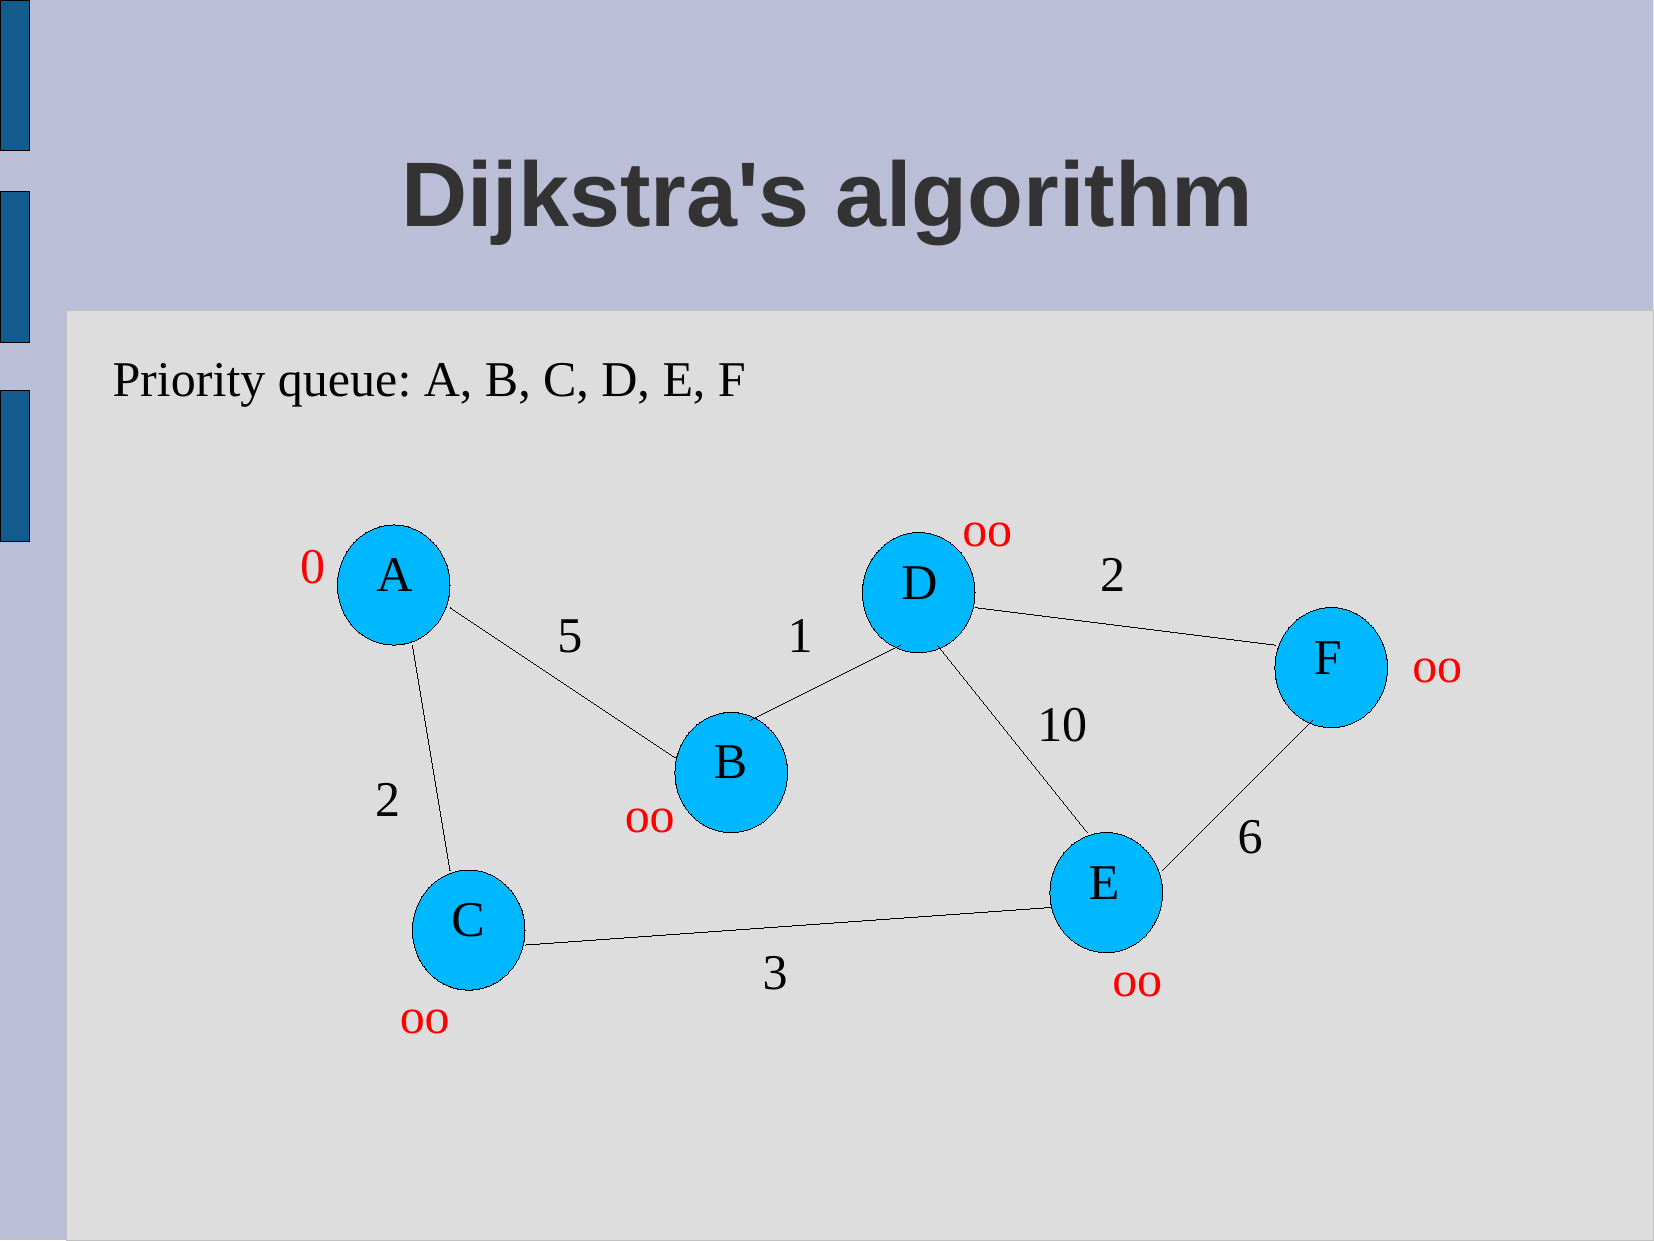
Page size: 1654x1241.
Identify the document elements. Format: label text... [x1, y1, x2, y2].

text_box A [376, 547, 413, 603]
text_box [1274, 607, 1388, 728]
text_box E [1088, 854, 1120, 910]
text_box [862, 532, 976, 653]
text_box oo [962, 501, 1013, 558]
text_box [412, 870, 526, 991]
text_box 6 [1237, 809, 1263, 865]
text_box F [1313, 629, 1342, 685]
title Dijkstra's algorithm [121, 91, 1534, 299]
text_box 1 [787, 607, 813, 663]
text_box 5 [557, 607, 583, 663]
text_box oo [624, 787, 676, 843]
text_box 3 [762, 945, 788, 1001]
text_box oo [399, 989, 451, 1102]
text_box 2 [375, 772, 401, 828]
text_box D [901, 554, 938, 610]
text_box 0 [300, 539, 326, 595]
text_box 10 [1037, 697, 1088, 753]
text_box C [451, 892, 485, 948]
text_box 2 [1099, 547, 1126, 603]
text_box oo [1112, 951, 1163, 1008]
text_box [337, 524, 451, 646]
text_box Priority queue: A, B, C, D, E, F [112, 351, 747, 408]
text_box [1049, 832, 1163, 953]
text_box B [713, 734, 748, 790]
text_box [674, 712, 788, 833]
text_box oo [1412, 637, 1463, 693]
